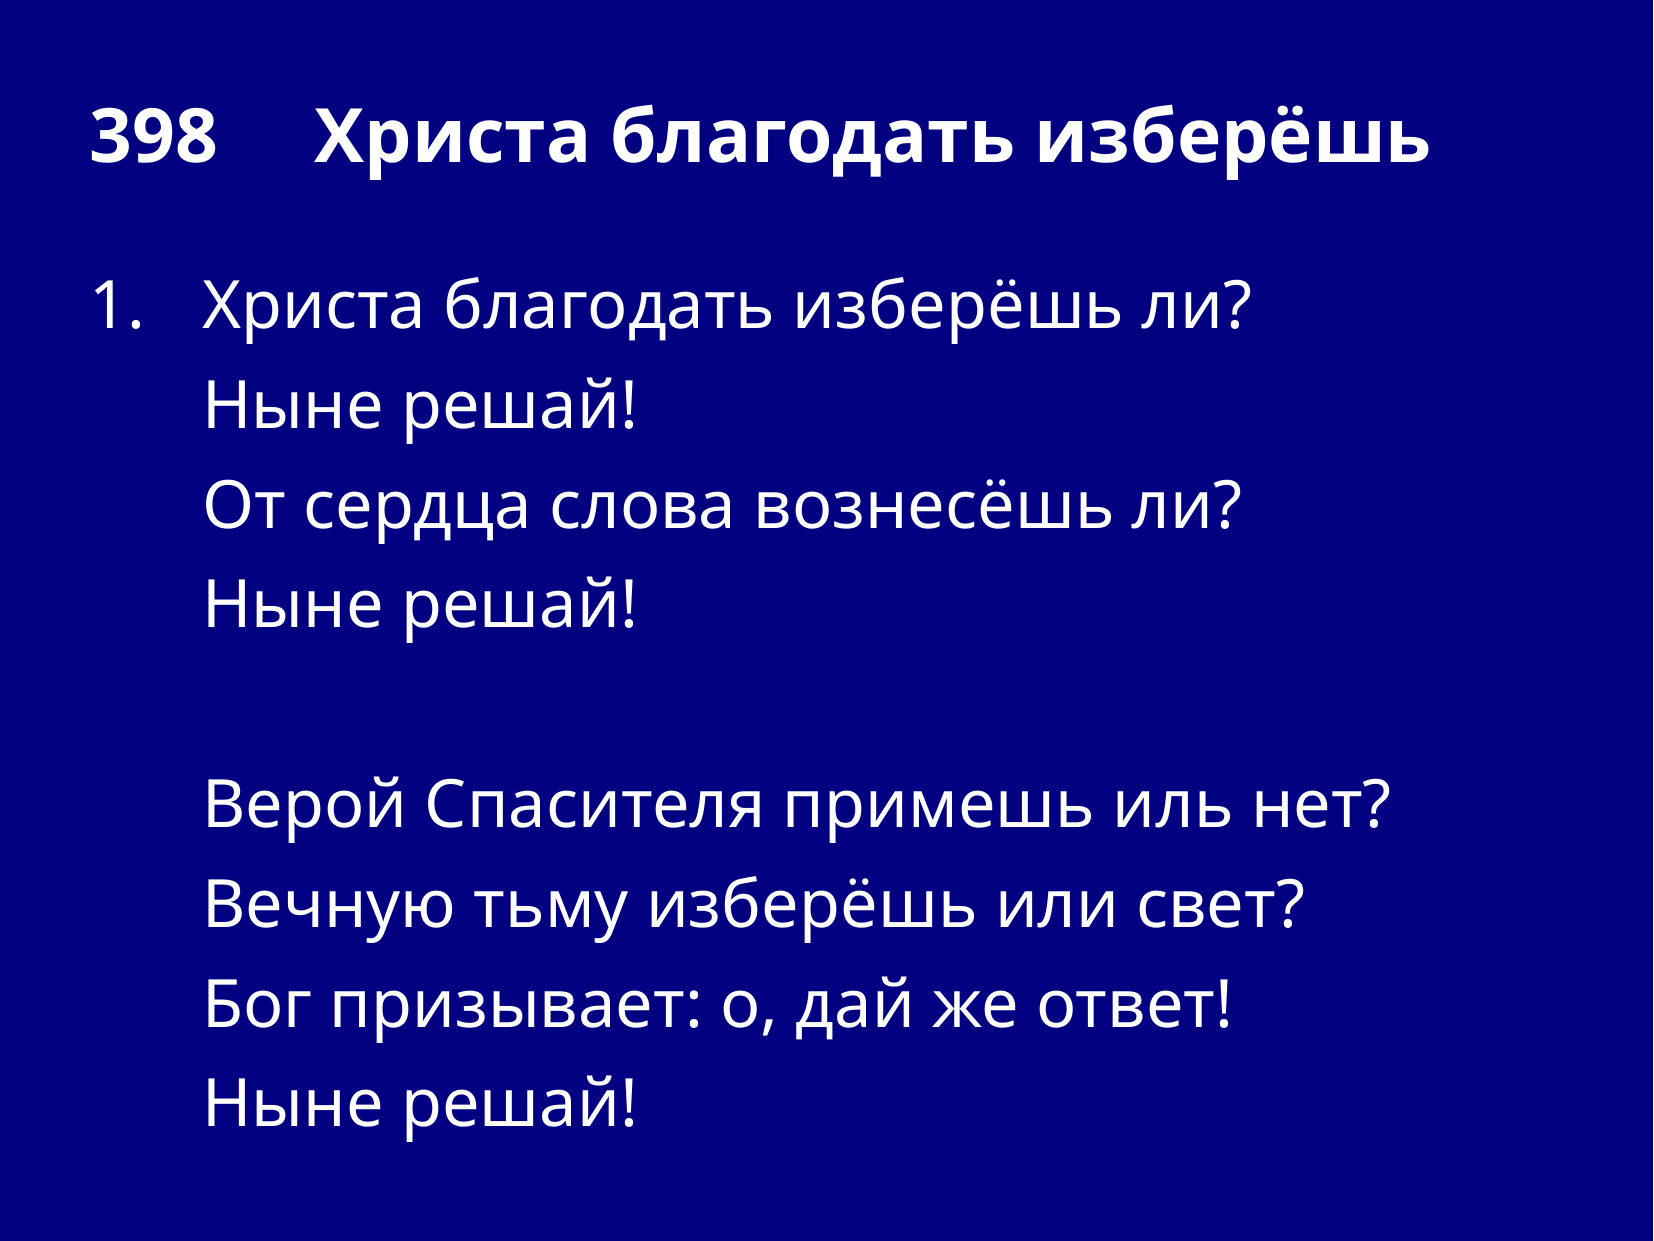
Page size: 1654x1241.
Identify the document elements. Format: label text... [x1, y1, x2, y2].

text_box 1. Христа благодать изберёшь ли? Ныне решай! От сердца слова вознесёшь ли? Ныне решай! Верой Спасителя примешь иль нет? Вечную тьму изберёшь или свет? Бог призывает: о, дай же ответ! Ныне решай! [75, 188, 1576, 1163]
text_box 398 Христа благодать изберёшь [75, 75, 1576, 188]
